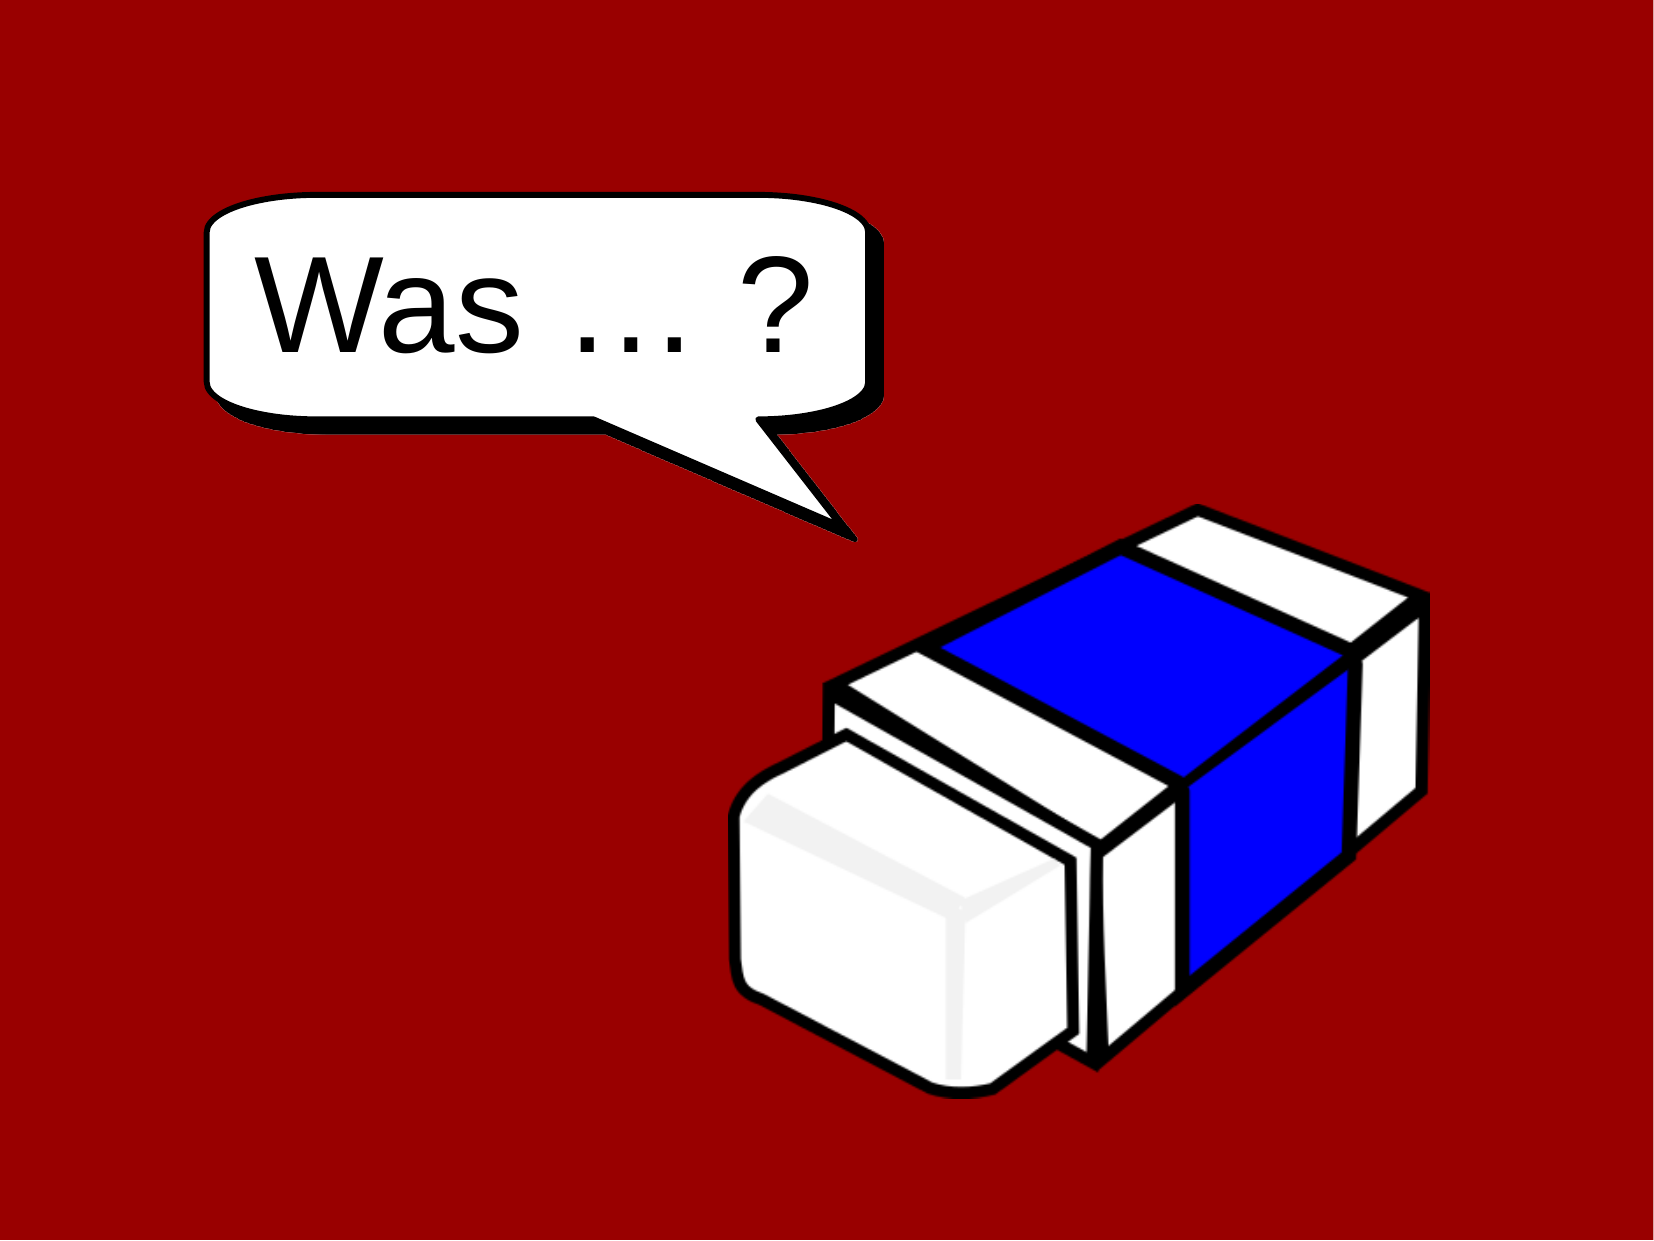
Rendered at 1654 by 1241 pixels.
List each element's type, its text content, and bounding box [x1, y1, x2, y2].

text_box Was … ? [224, 220, 845, 396]
picture [728, 504, 1430, 1099]
text_box [206, 194, 869, 504]
